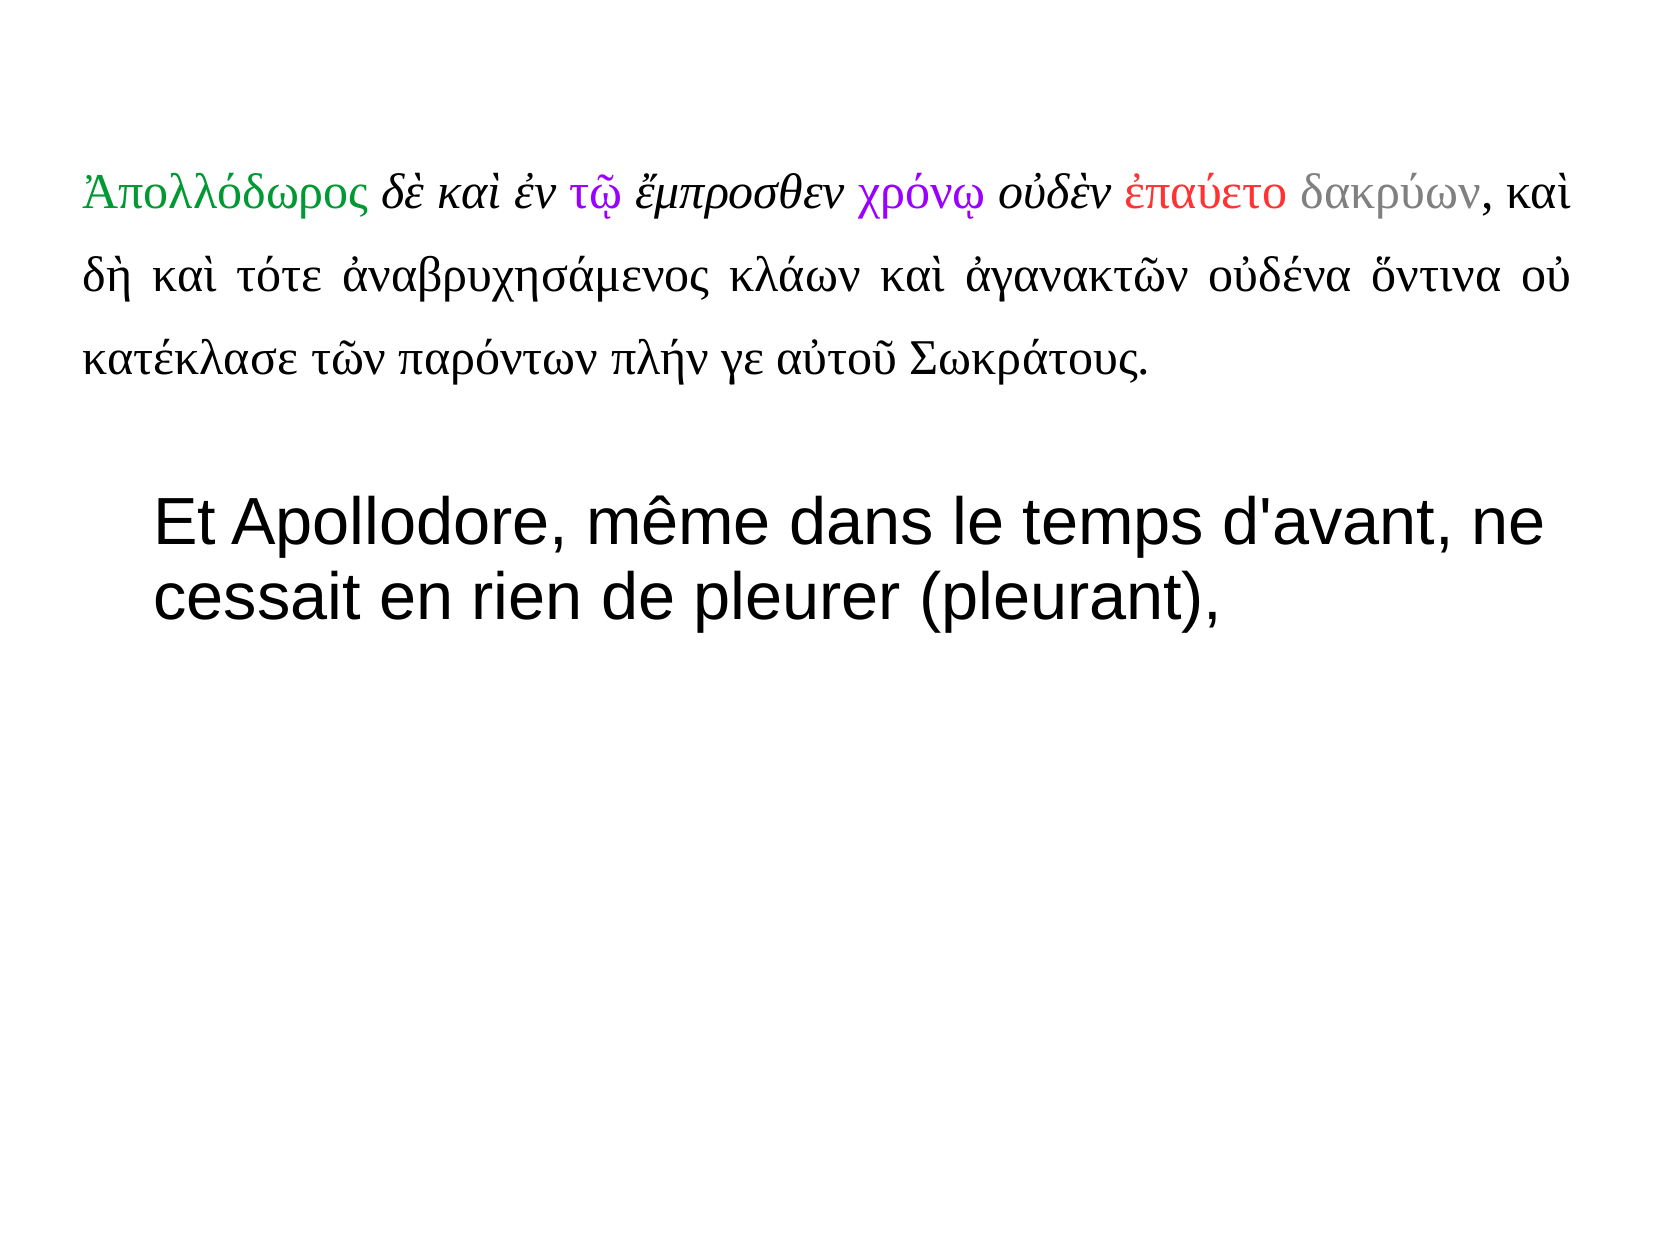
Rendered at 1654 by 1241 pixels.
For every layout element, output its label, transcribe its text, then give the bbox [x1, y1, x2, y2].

title Ἀπολλόδωρος δὲ καὶ ἐν τῷ ἔμπροσθεν χρόνῳ οὐδὲν ἐπαύετο δακρύων, καὶ δὴ καὶ τότε ἀναβρυχησάμενος κλάων καὶ ἀγανακτῶν οὐδένα ὅντινα οὐ κατέκλασε τῶν παρόντων πλήν γε αὐτοῦ Σωκράτους. [82, 49, 1571, 473]
list Et Apollodore, même dans le temps d'avant, ne cessait en rien de pleurer (pleurant), [82, 484, 1571, 1109]
